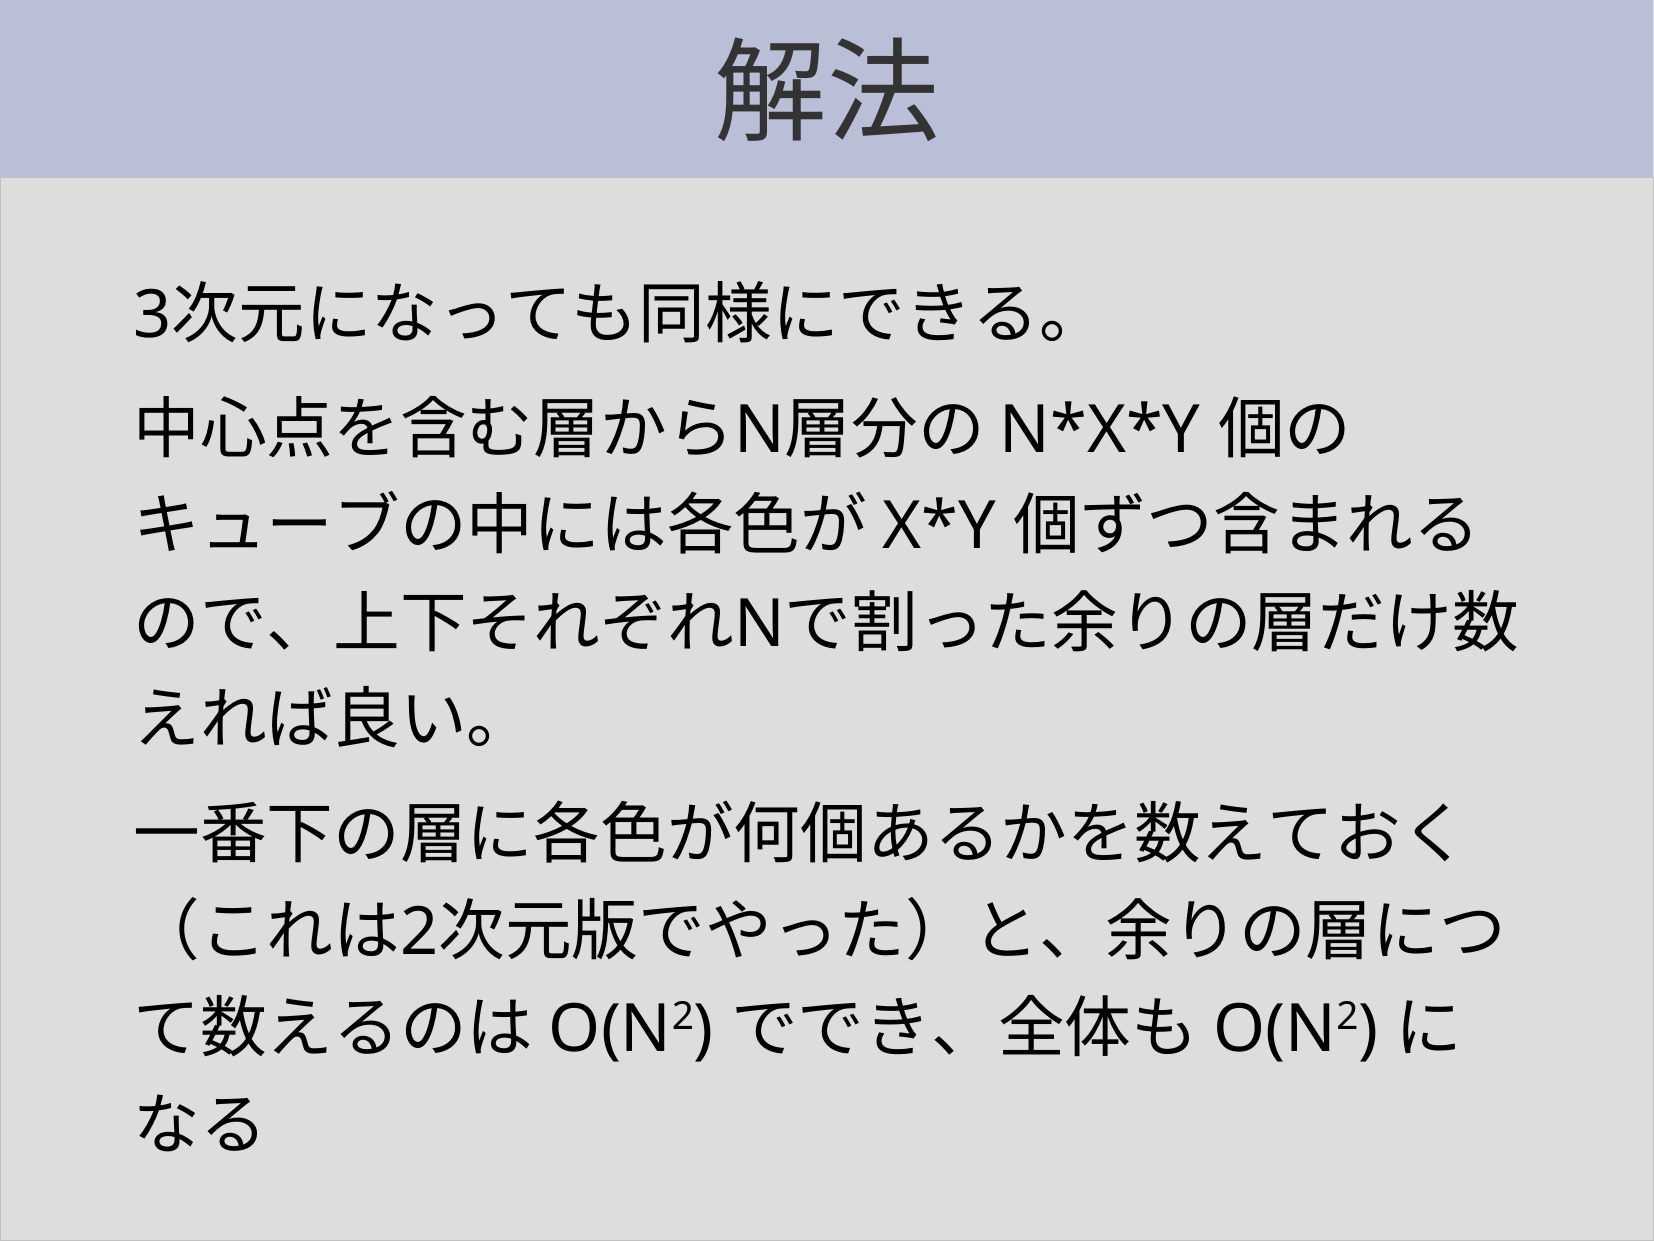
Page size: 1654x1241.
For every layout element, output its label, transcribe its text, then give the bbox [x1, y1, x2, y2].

list 3次元になっても同様にできる。 中心点を含む層からN層分の N*X*Y 個のキューブの中には各色が X*Y 個ずつ含まれるので、上下それぞれNで割った余りの層だけ数えれば良い。 一番下の層に各色が何個あるかを数えておく（これは2次元版でやった）と、余りの層につて数えるのは O(N2) ででき、全体も O(N2) になる [121, 248, 1534, 912]
title 解法 [121, 20, 1534, 148]
